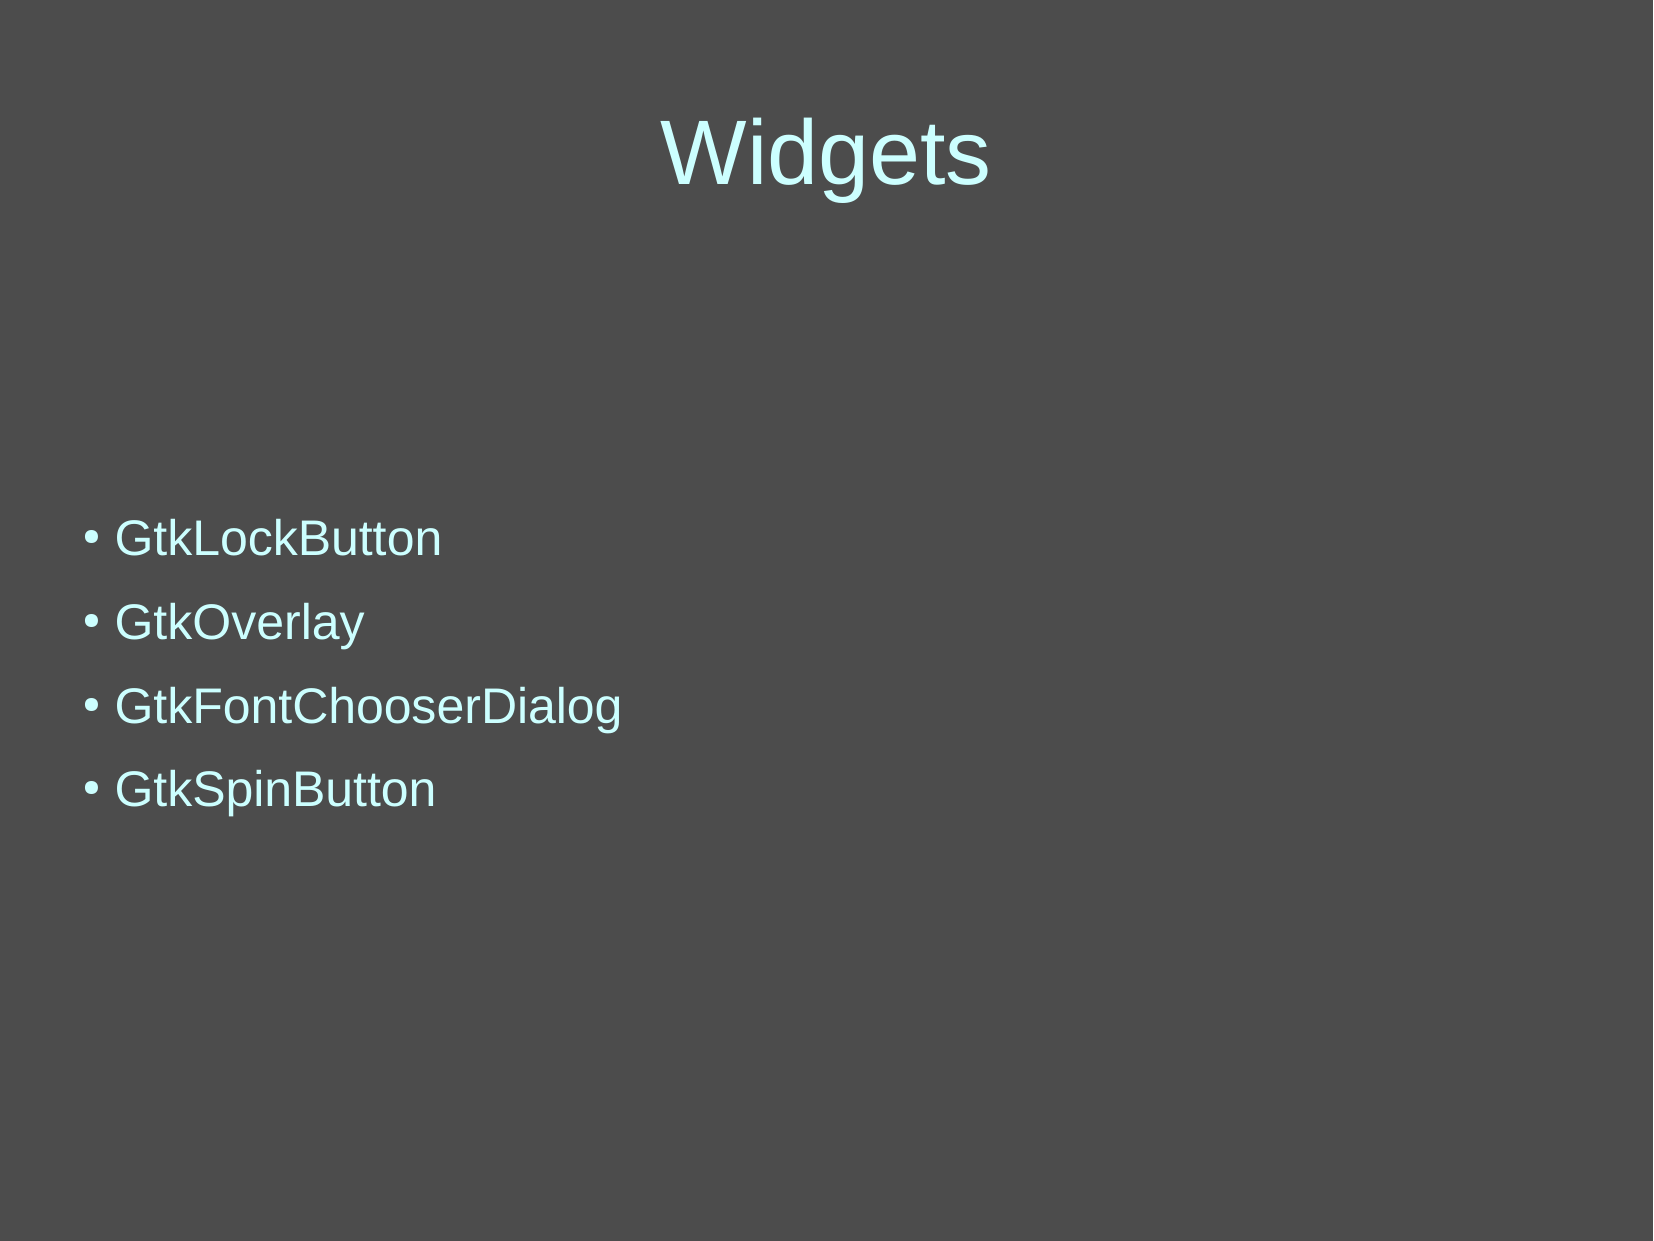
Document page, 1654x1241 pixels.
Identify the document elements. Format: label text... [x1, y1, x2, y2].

title Widgets [82, 49, 1571, 257]
subtitle GtkLockButton GtkOverlay GtkFontChooserDialog GtkSpinButton [82, 290, 1538, 1010]
